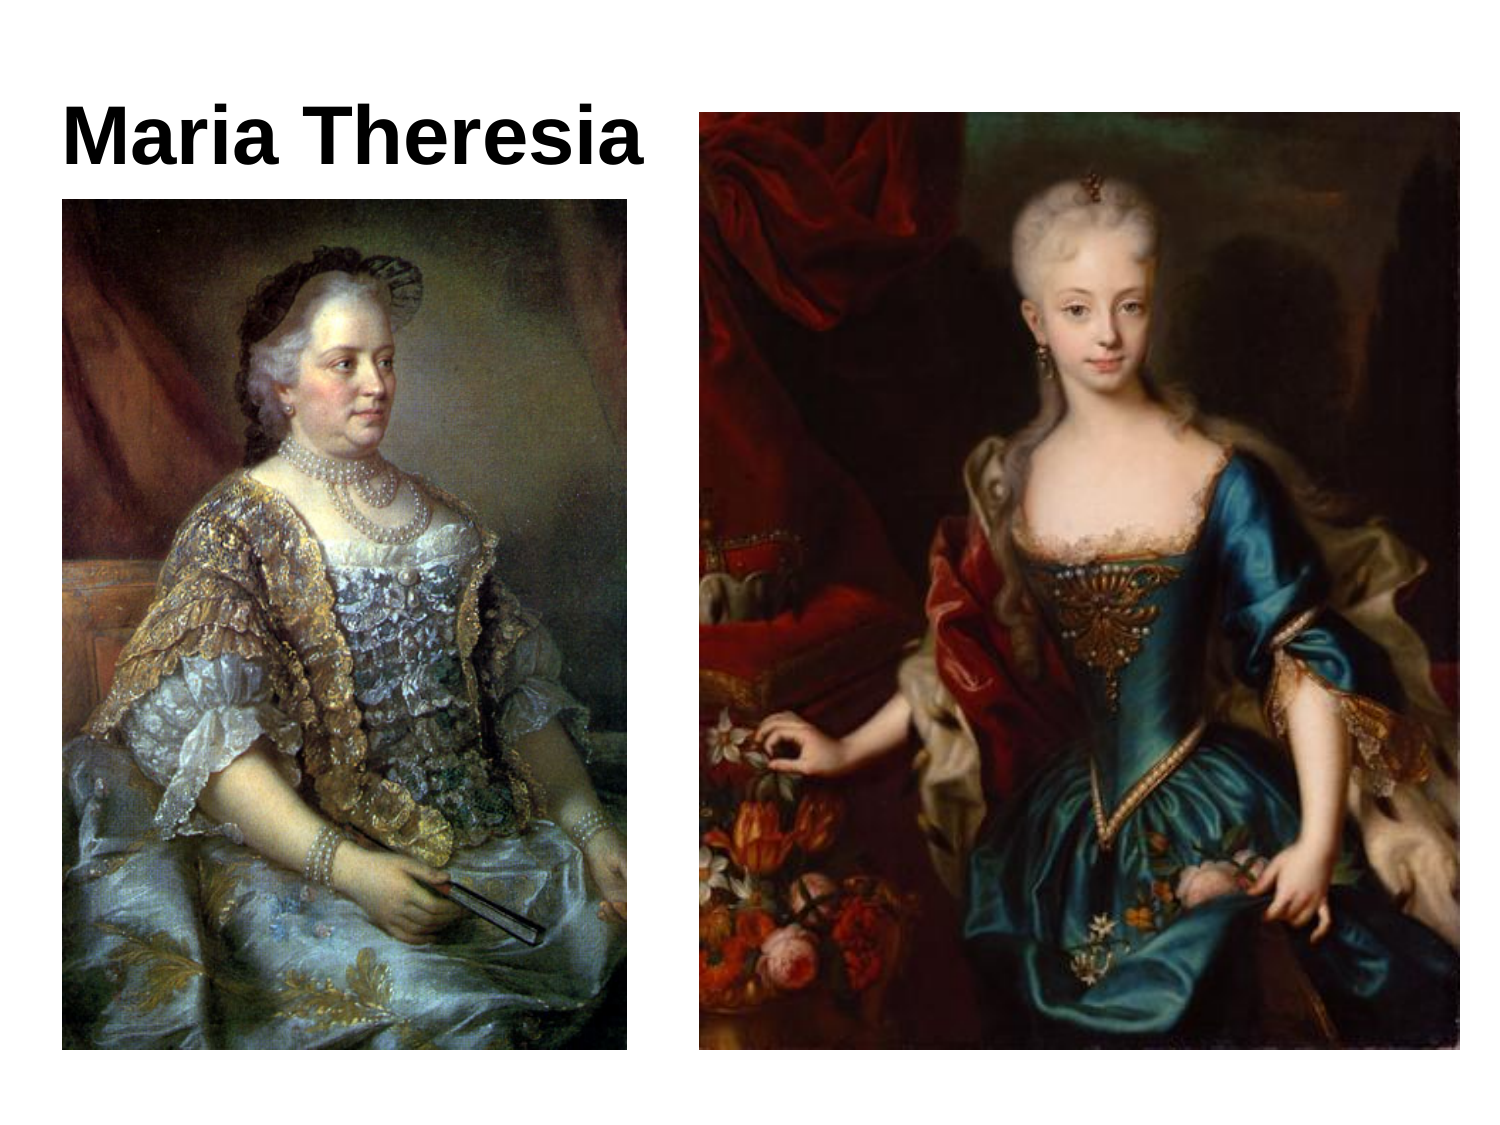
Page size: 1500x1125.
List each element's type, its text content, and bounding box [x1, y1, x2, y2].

title Maria Theresia [0, 37, 1351, 225]
picture [62, 225, 627, 1051]
picture [699, 112, 1460, 1051]
